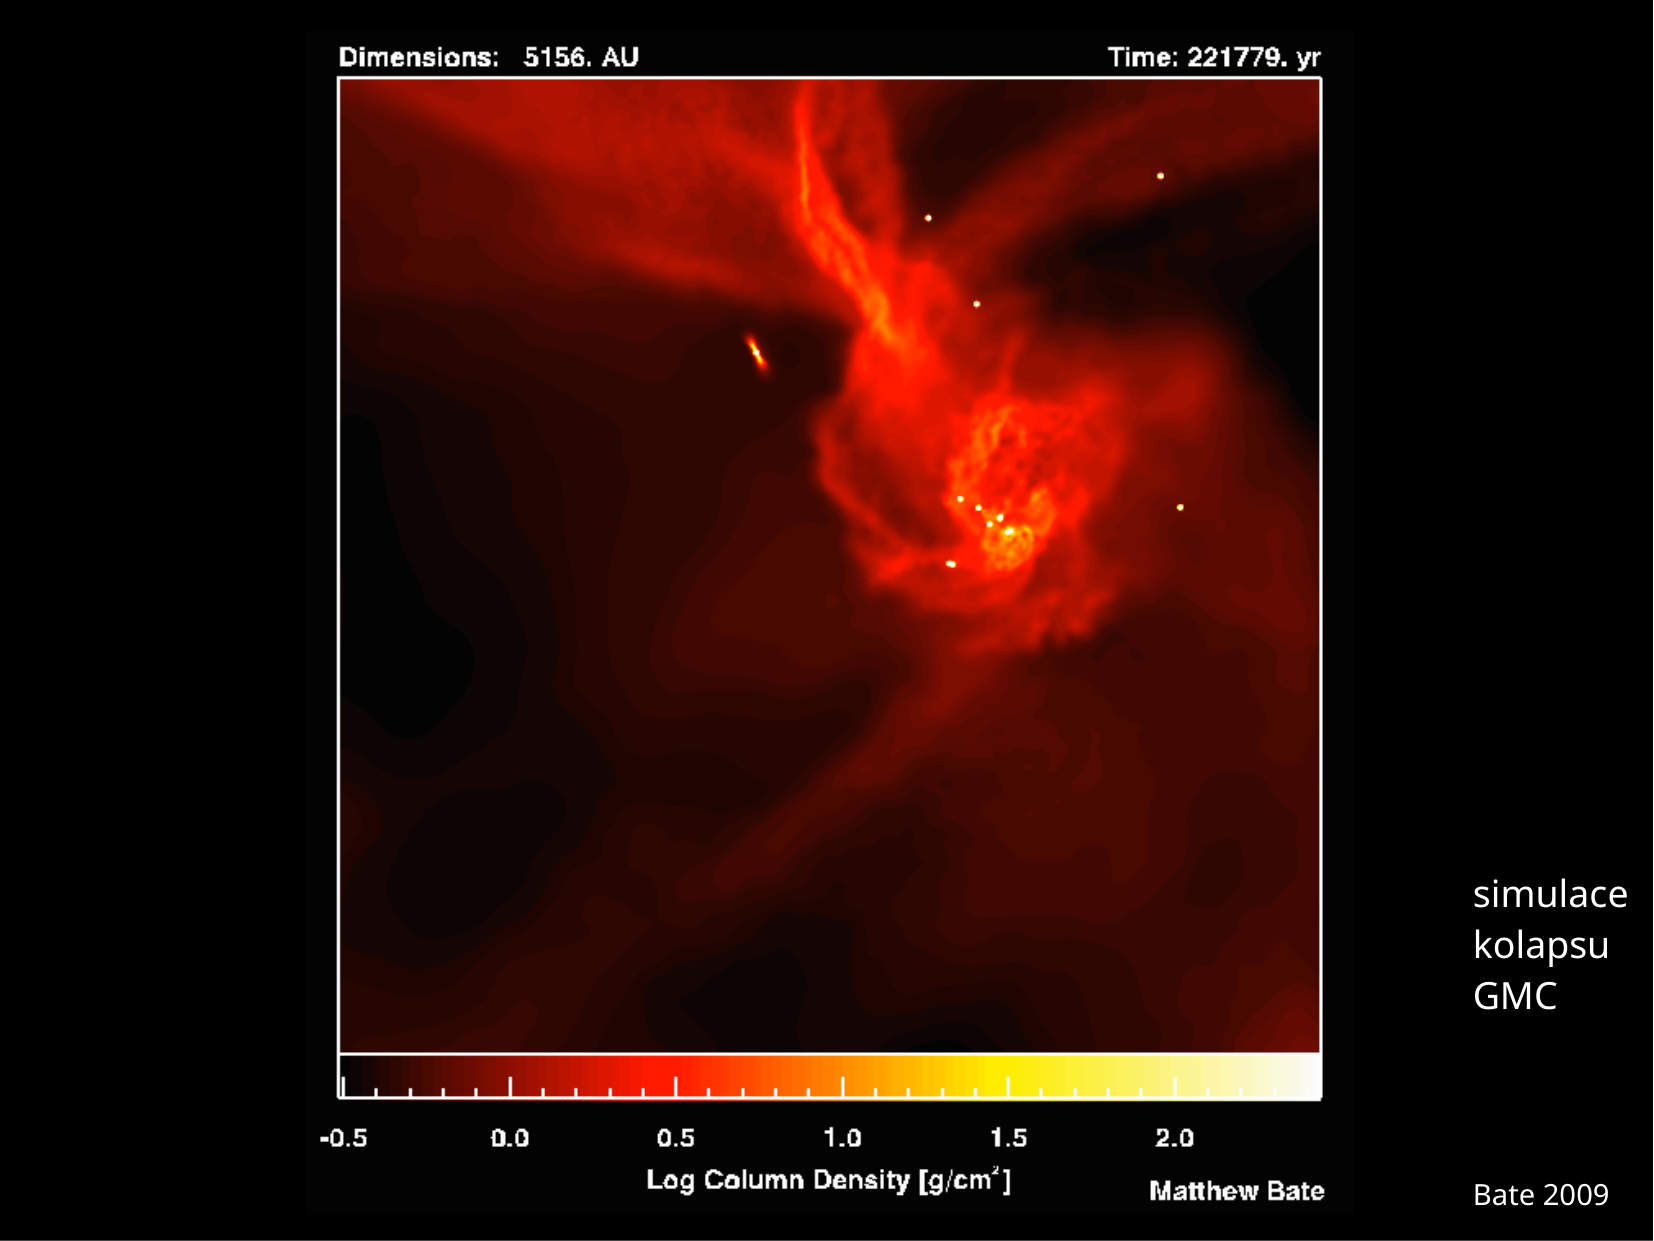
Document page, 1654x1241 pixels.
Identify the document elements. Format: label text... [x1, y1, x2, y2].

picture [306, 31, 1354, 1216]
text_box simulace kolapsu GMC Bate 2009 [1458, 758, 1653, 1236]
text_box [0, 0, 1653, 1241]
